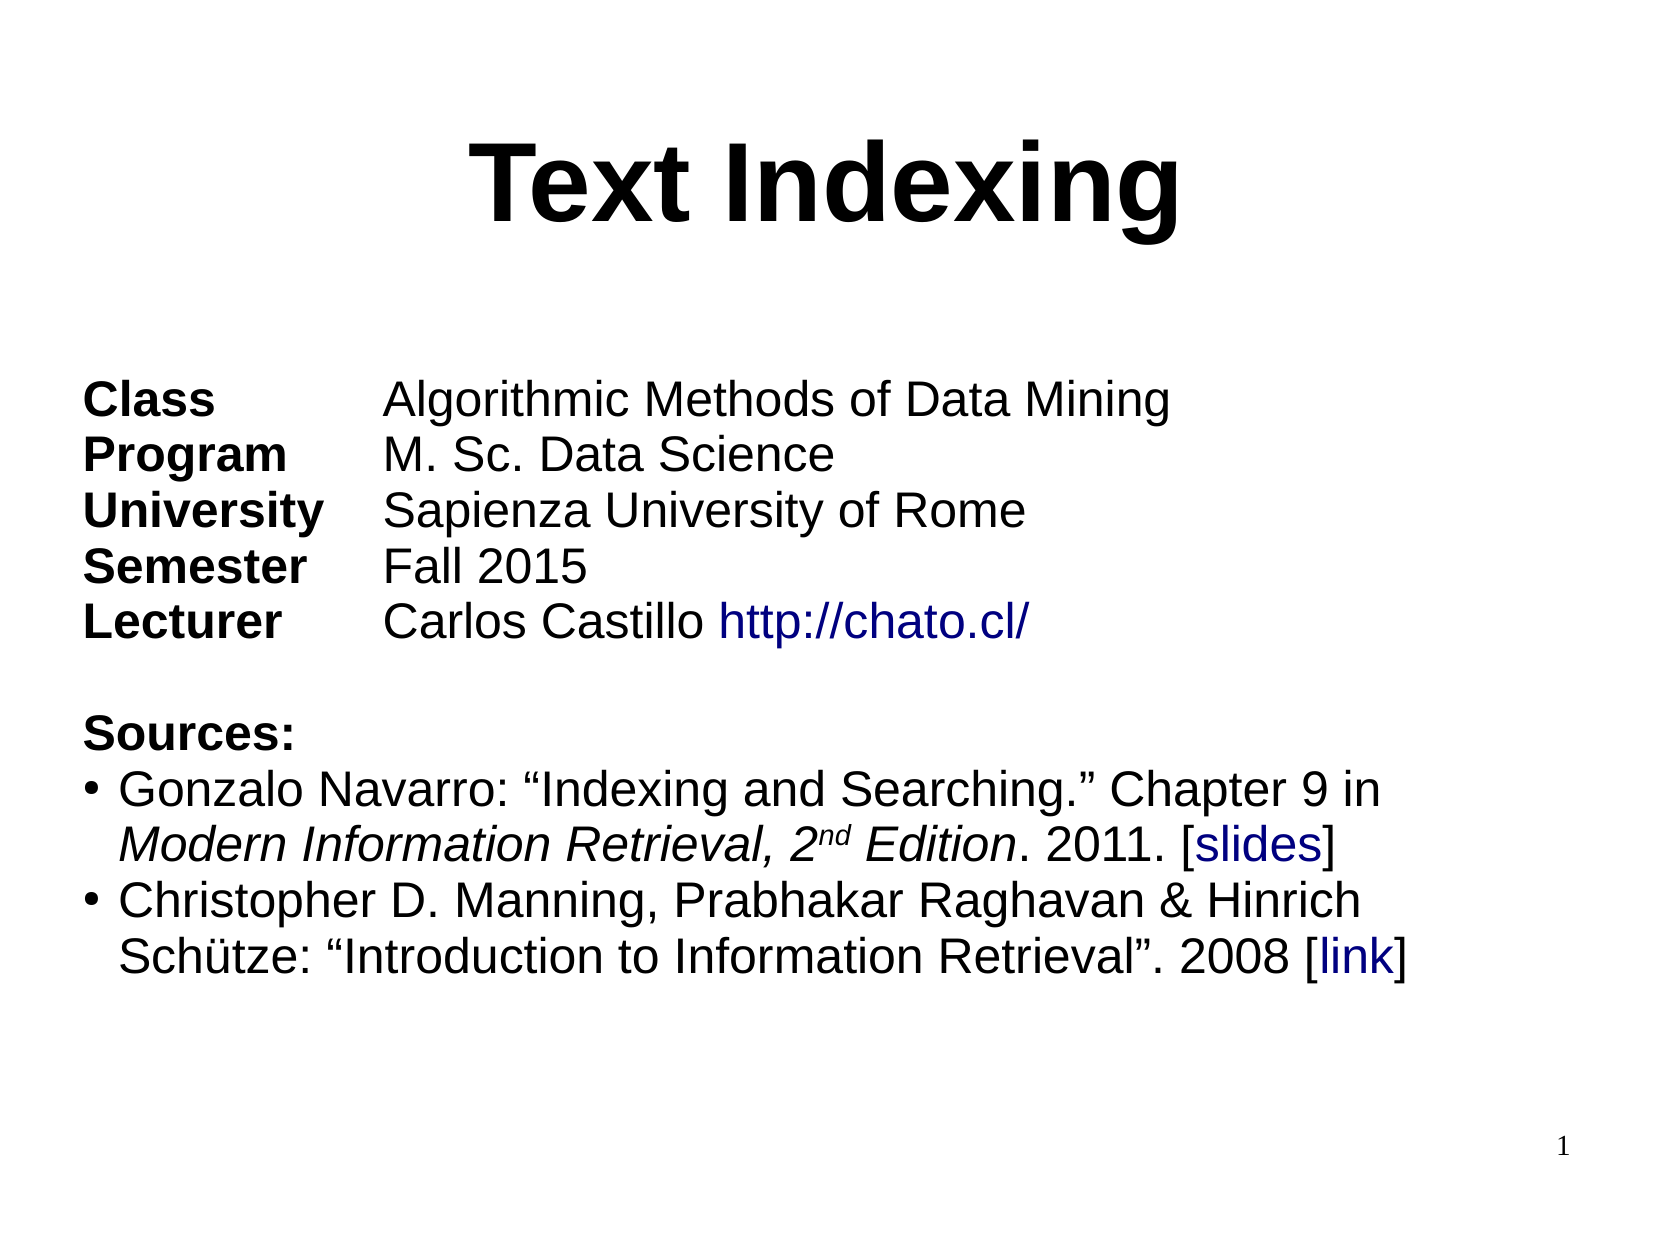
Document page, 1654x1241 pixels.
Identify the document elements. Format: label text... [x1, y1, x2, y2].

chart [769, 591, 888, 651]
subtitle Text Indexing Class Algorithmic Methods of Data Mining Program M. Sc. Data Science University Sapienza University of Rome Semester Fall 2015 Lecturer Carlos Castillo http://chato.cl/ Sources: Gonzalo Navarro: “Indexing and Searching.” Chapter 9 in Modern Information Retrieval, 2nd Edition. 2011. [slides] Christopher D. Manning, Prabhakar Raghavan & Hinrich Schütze: “Introduction to Information Retrieval”. 2008 [link] [82, 49, 1571, 1111]
